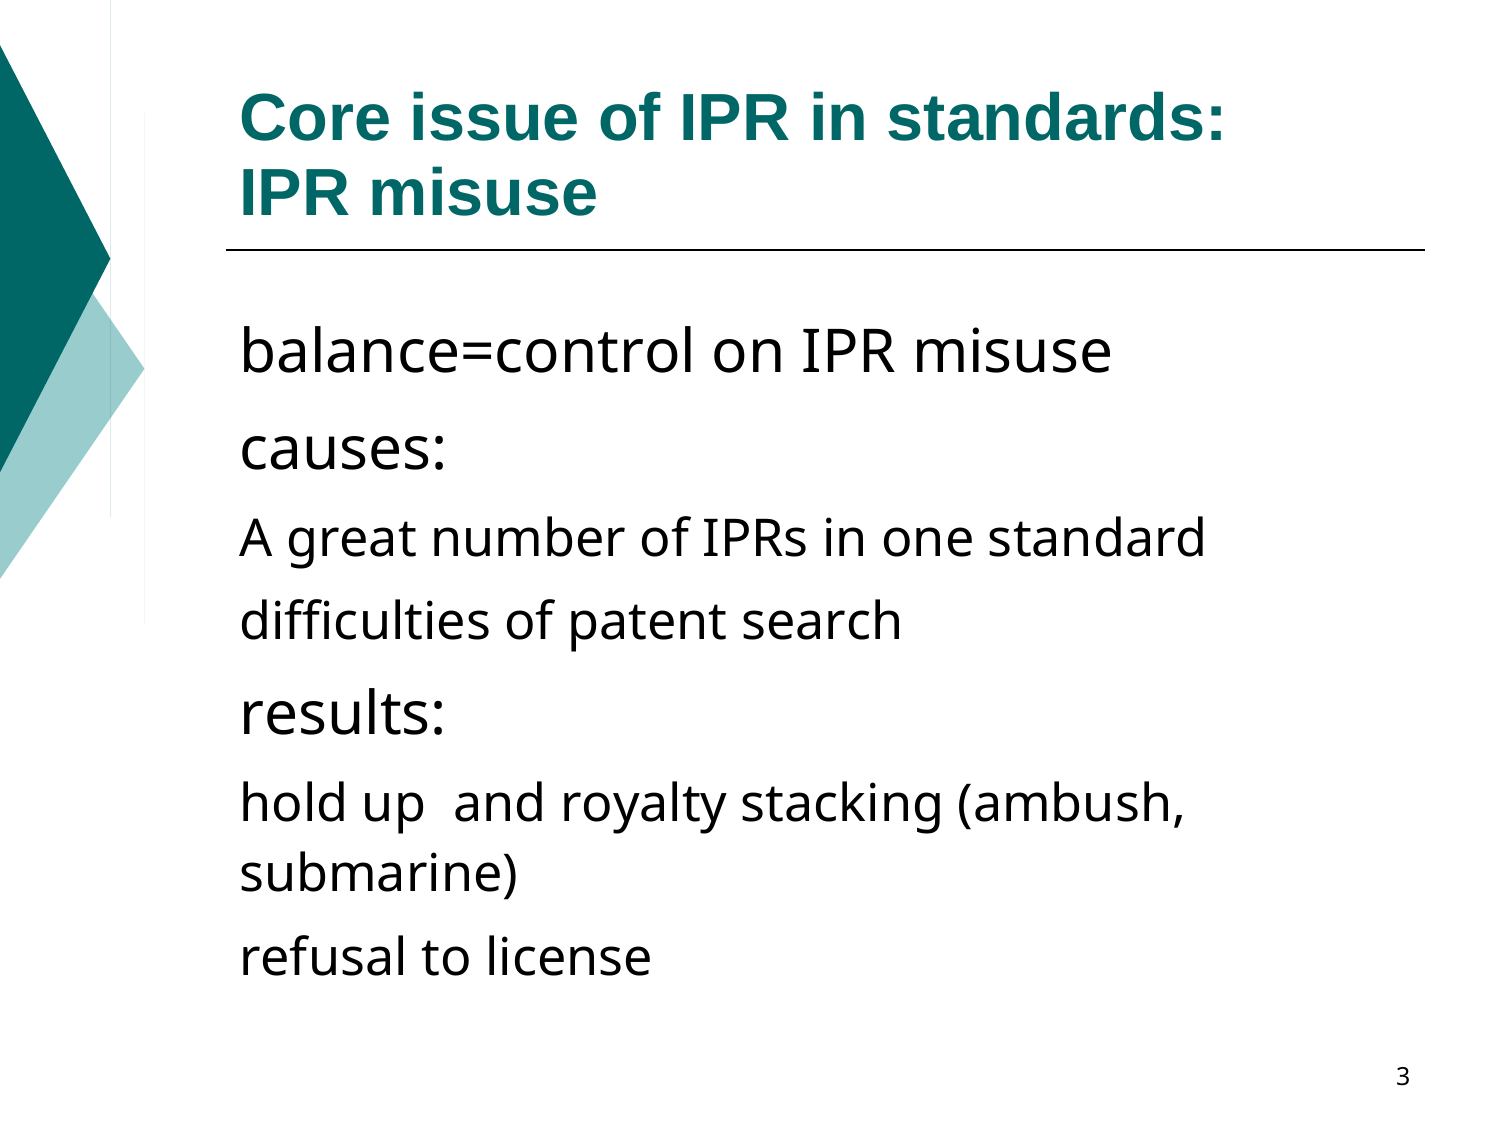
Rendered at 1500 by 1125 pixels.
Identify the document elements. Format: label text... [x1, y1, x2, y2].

title Core issue of IPR in standards: IPR misuse [224, 49, 1425, 237]
list balance=control on IPR misuse causes: A great number of IPRs in one standard difficulties of patent search results: hold up and royalty stacking (ambush, submarine) refusal to license [224, 299, 1425, 975]
